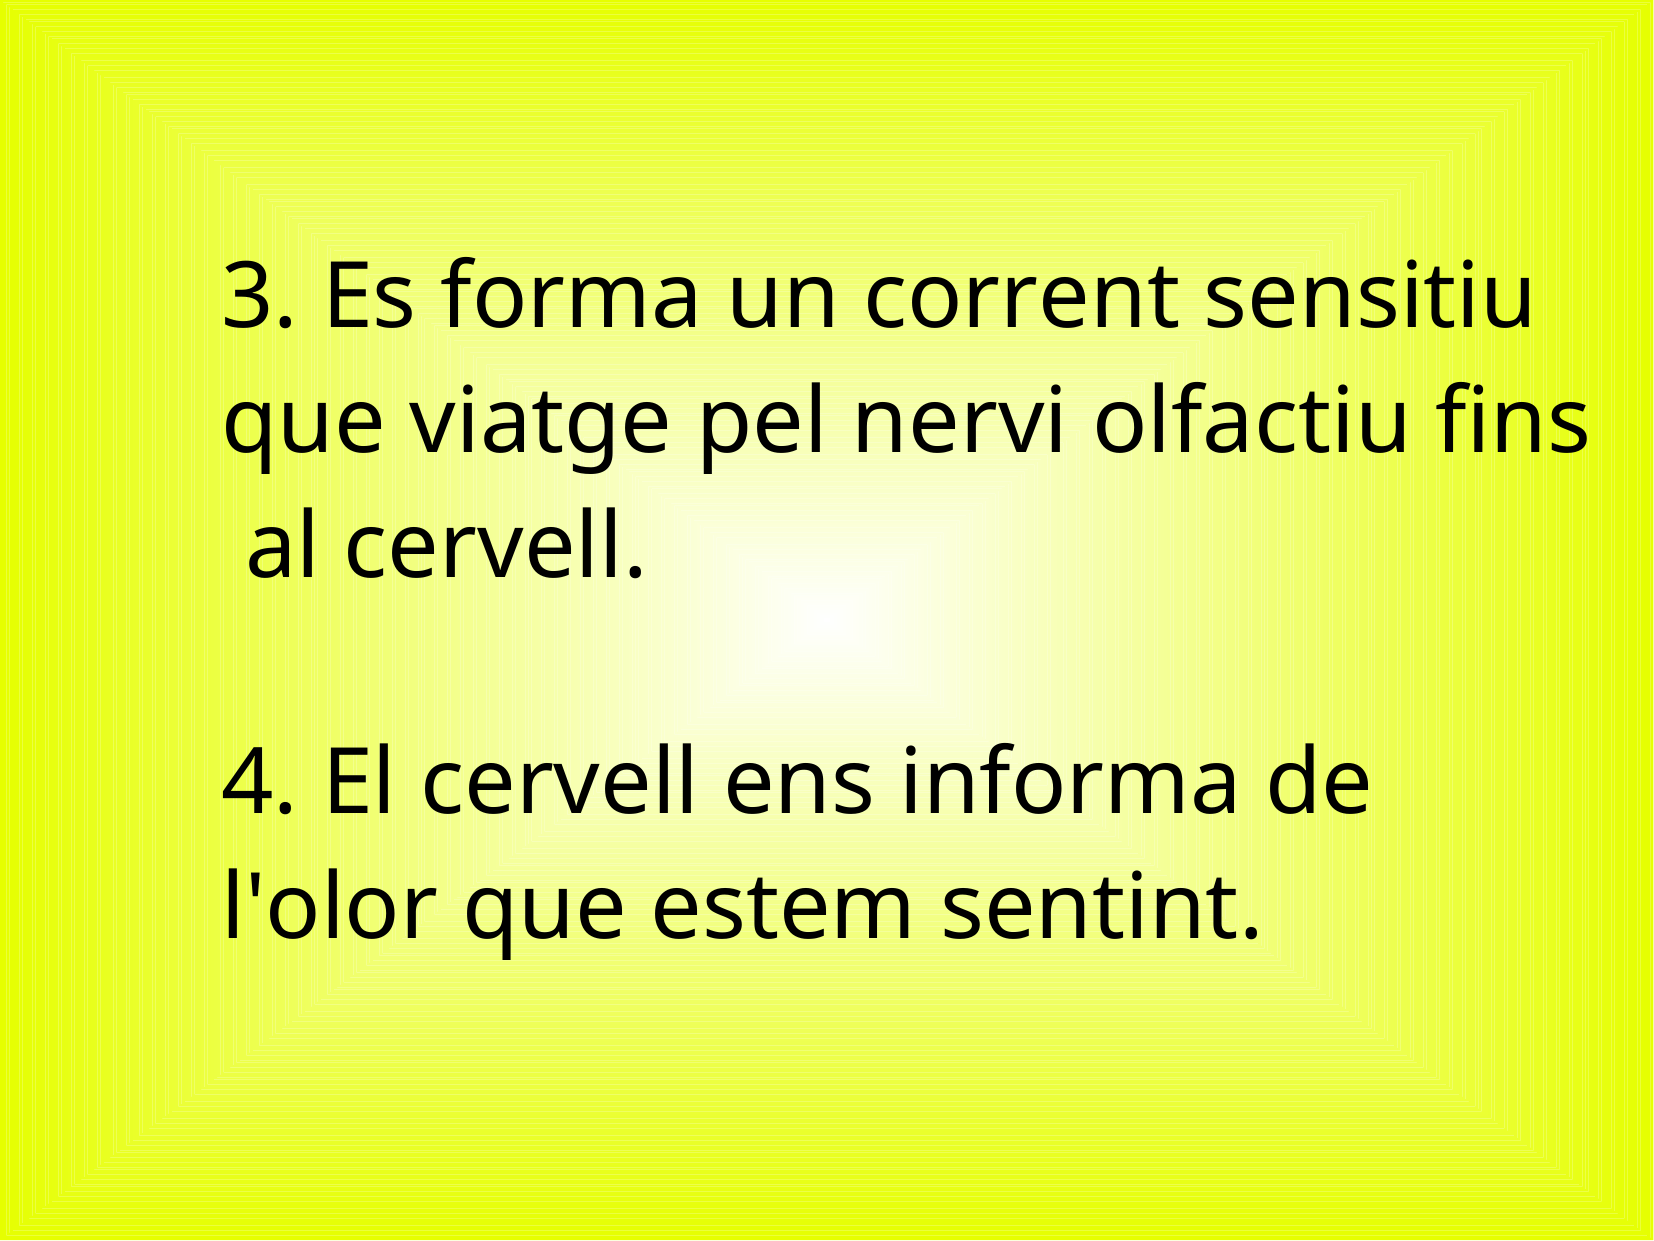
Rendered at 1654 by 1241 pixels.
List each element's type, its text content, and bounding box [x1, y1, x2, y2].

text_box 4. El cervell ens informa de l'olor que estem sentint. [206, 708, 1428, 979]
text_box 3. Es forma un corrent sensitiu que viatge pel nervi olfactiu fins al cervell. [206, 222, 1613, 621]
